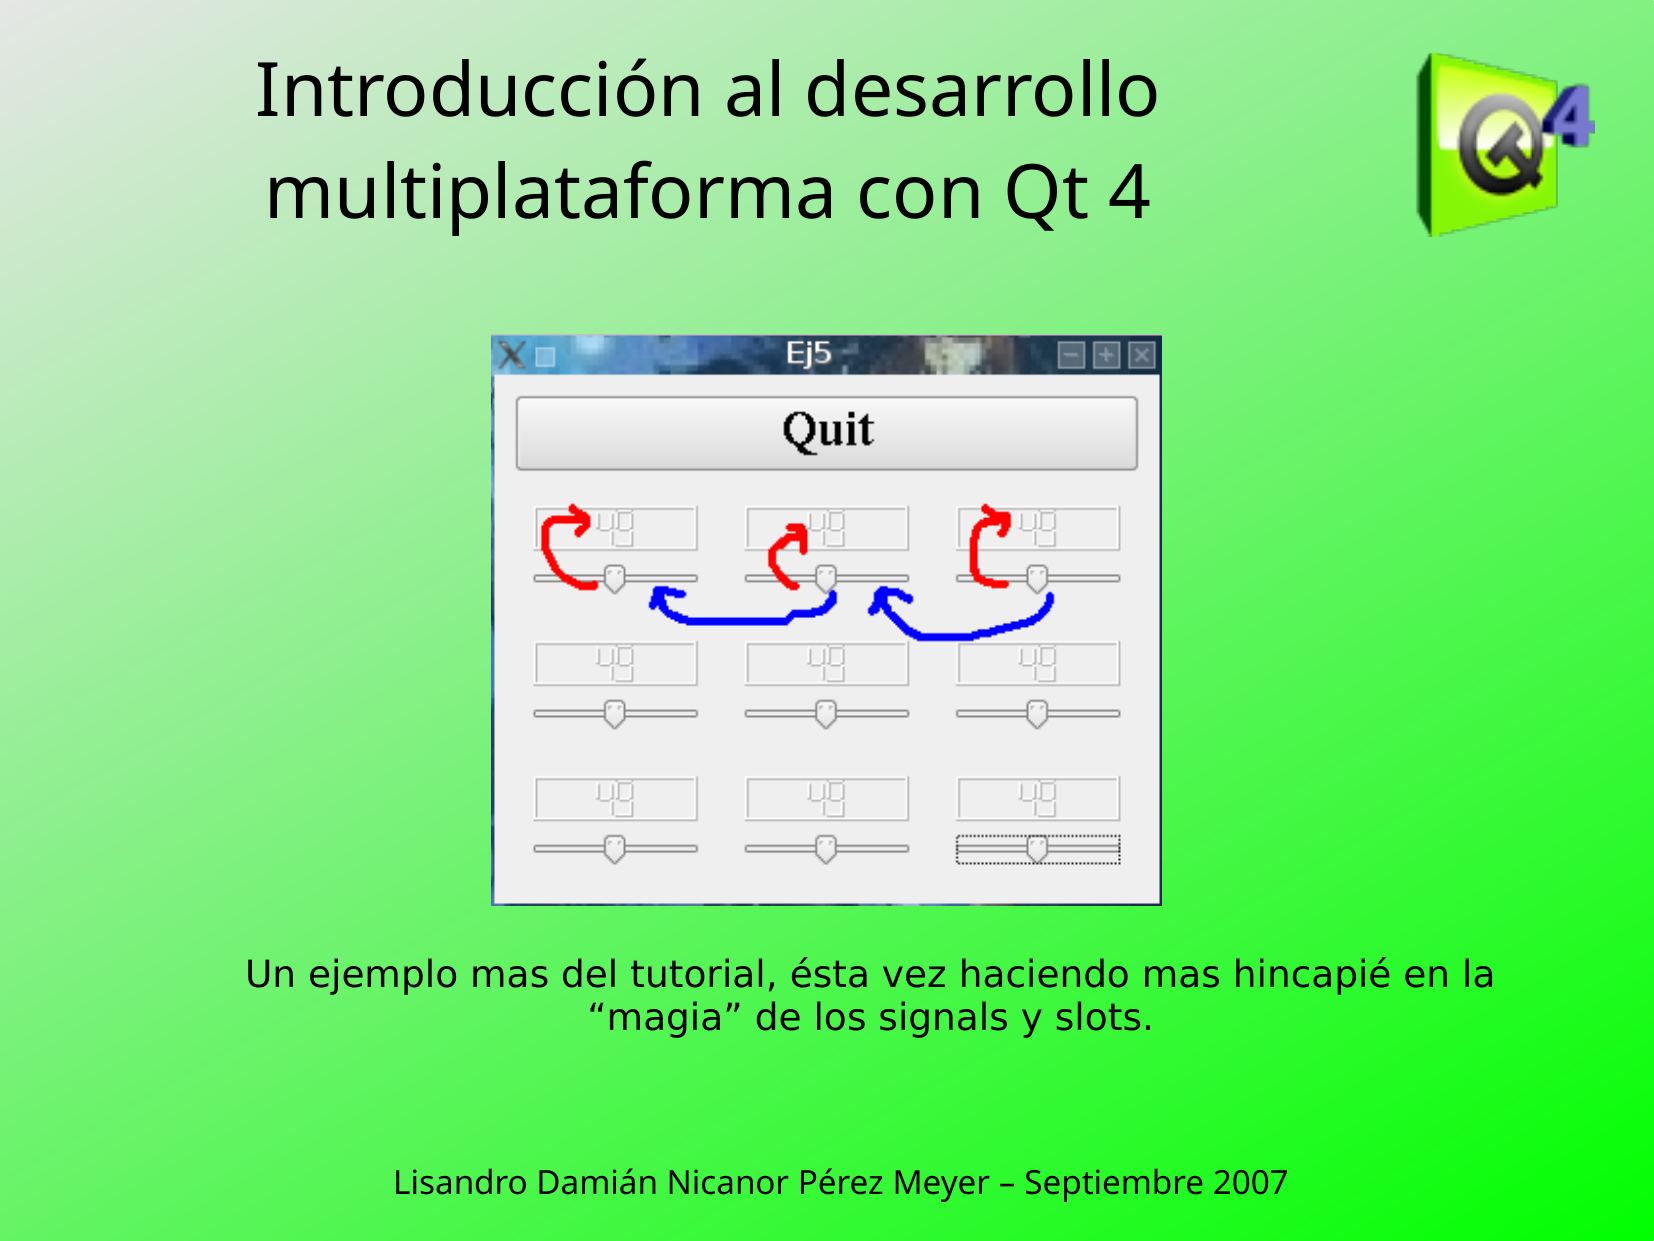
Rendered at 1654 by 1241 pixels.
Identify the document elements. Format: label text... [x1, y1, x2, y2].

title Introducción al desarrollo multiplataforma con Qt 4 [147, 11, 1270, 266]
text_box Lisandro Damián Nicanor Pérez Meyer – Septiembre 2007 [88, 1151, 1595, 1213]
picture [1412, 53, 1595, 237]
picture [491, 334, 1162, 906]
text_box Un ejemplo mas del tutorial, ésta vez haciendo mas hincapié en la “magia” de los signals y slots. [177, 944, 1565, 1047]
